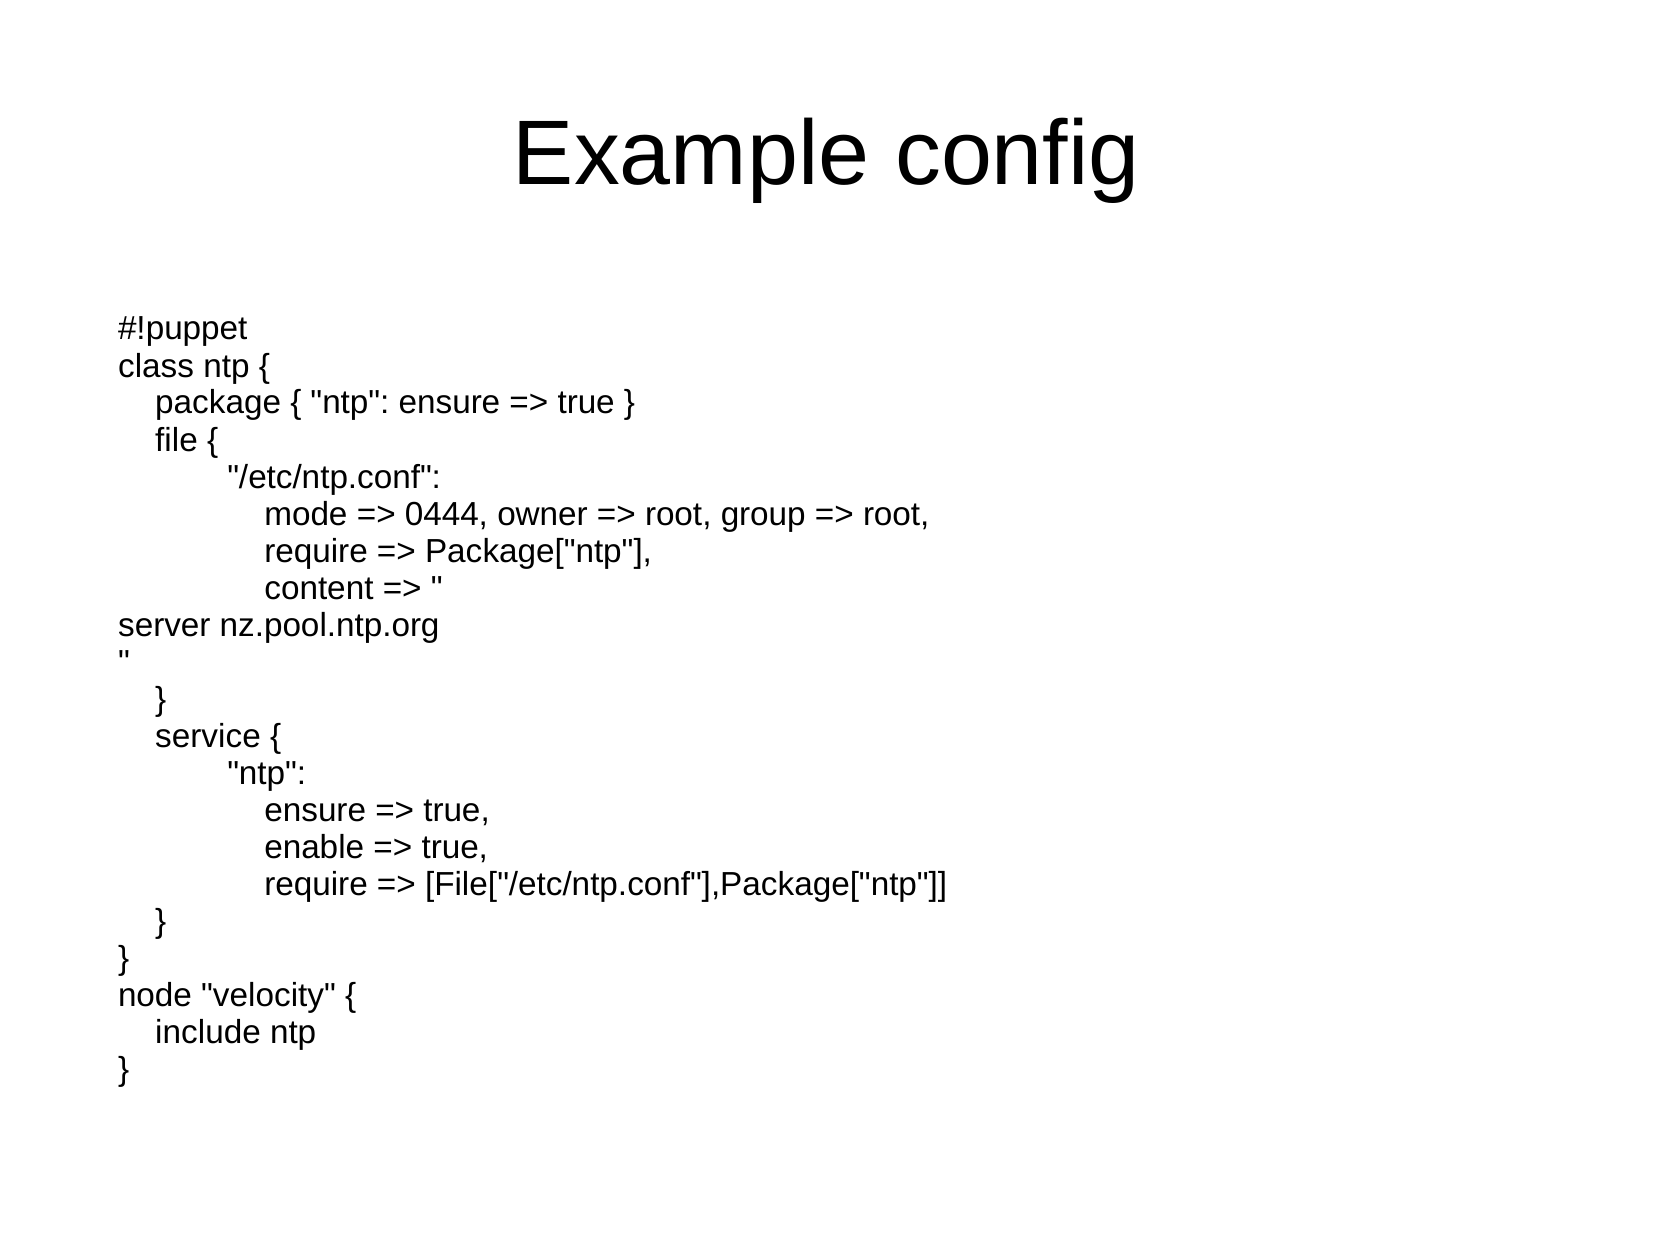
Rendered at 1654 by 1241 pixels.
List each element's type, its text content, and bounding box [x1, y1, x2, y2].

title Example config [82, 49, 1571, 257]
subtitle #!puppet class ntp { package { "ntp": ensure => true } file { "/etc/ntp.conf": mode => 0444, owner => root, group => root, require => Package["ntp"], content => " server nz.pool.ntp.org " } service { "ntp": ensure => true, enable => true, require => [File["/etc/ntp.conf"],Package["ntp"]] } } node "velocity" { include ntp } [82, 265, 1571, 1133]
